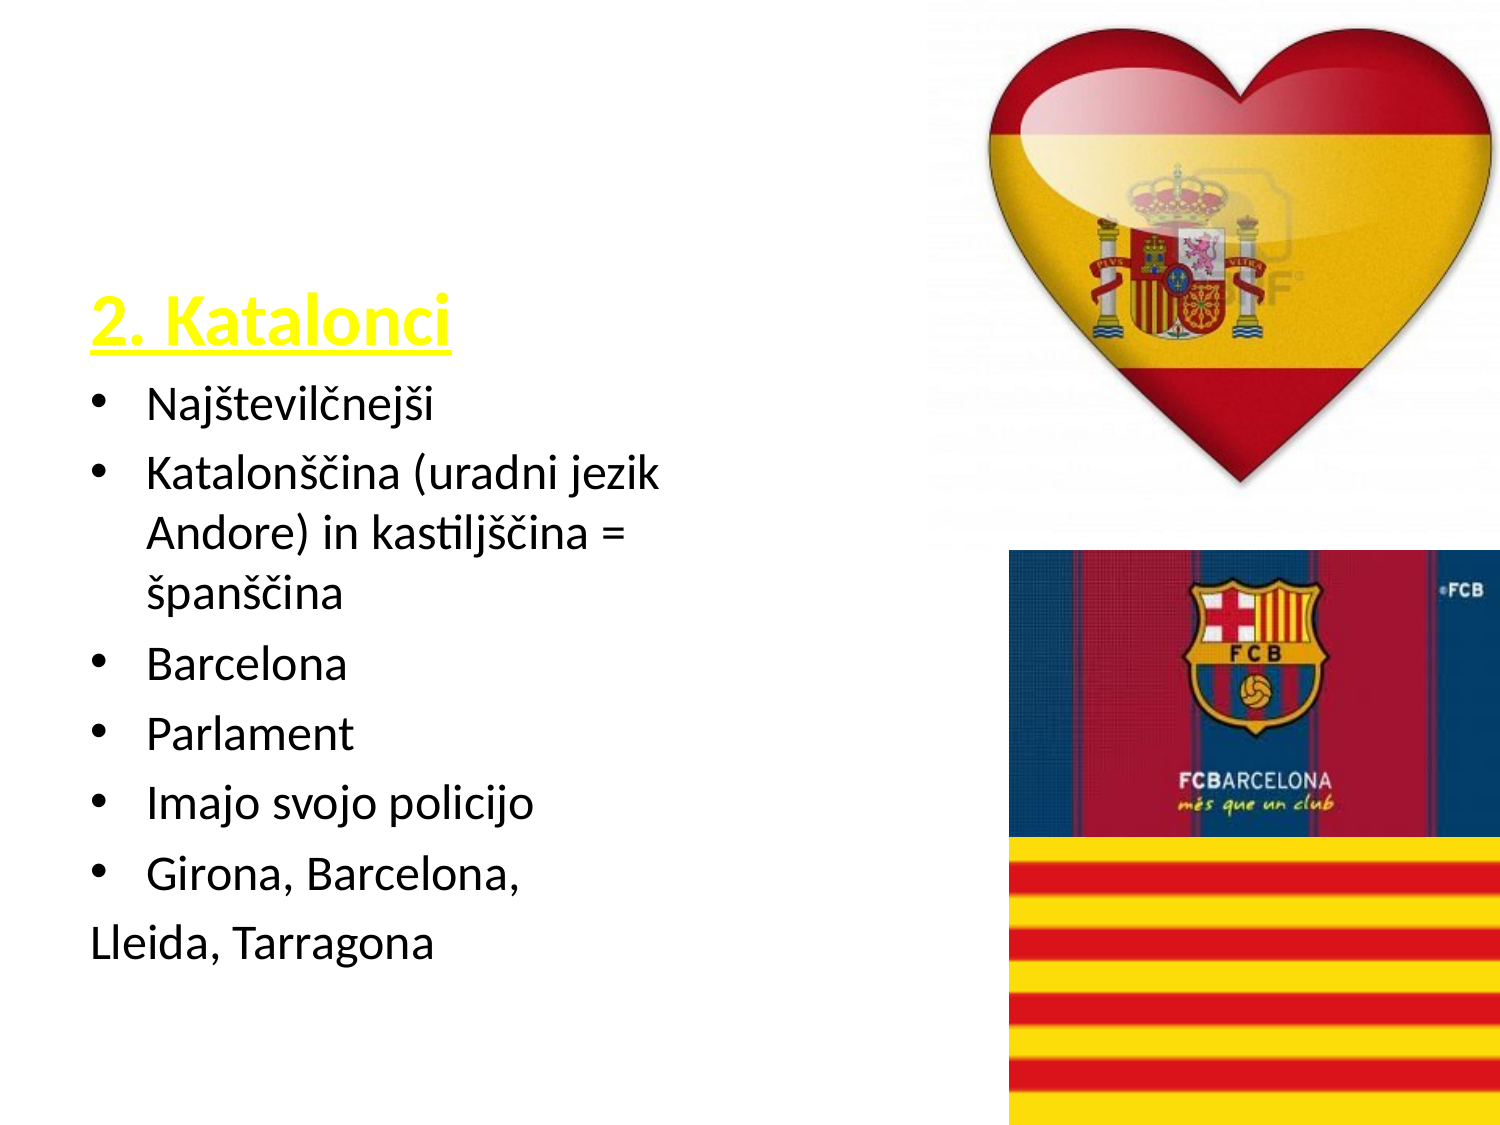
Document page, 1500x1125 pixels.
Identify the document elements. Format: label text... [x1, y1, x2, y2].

list 2. Katalonci Najštevilčnejši Katalonščina (uradni jezik Andore) in kastiljščina = španščina Barcelona Parlament Imajo svojo policijo Girona, Barcelona, Lleida, Tarragona [75, 262, 738, 1005]
picture [927, 0, 1500, 1125]
